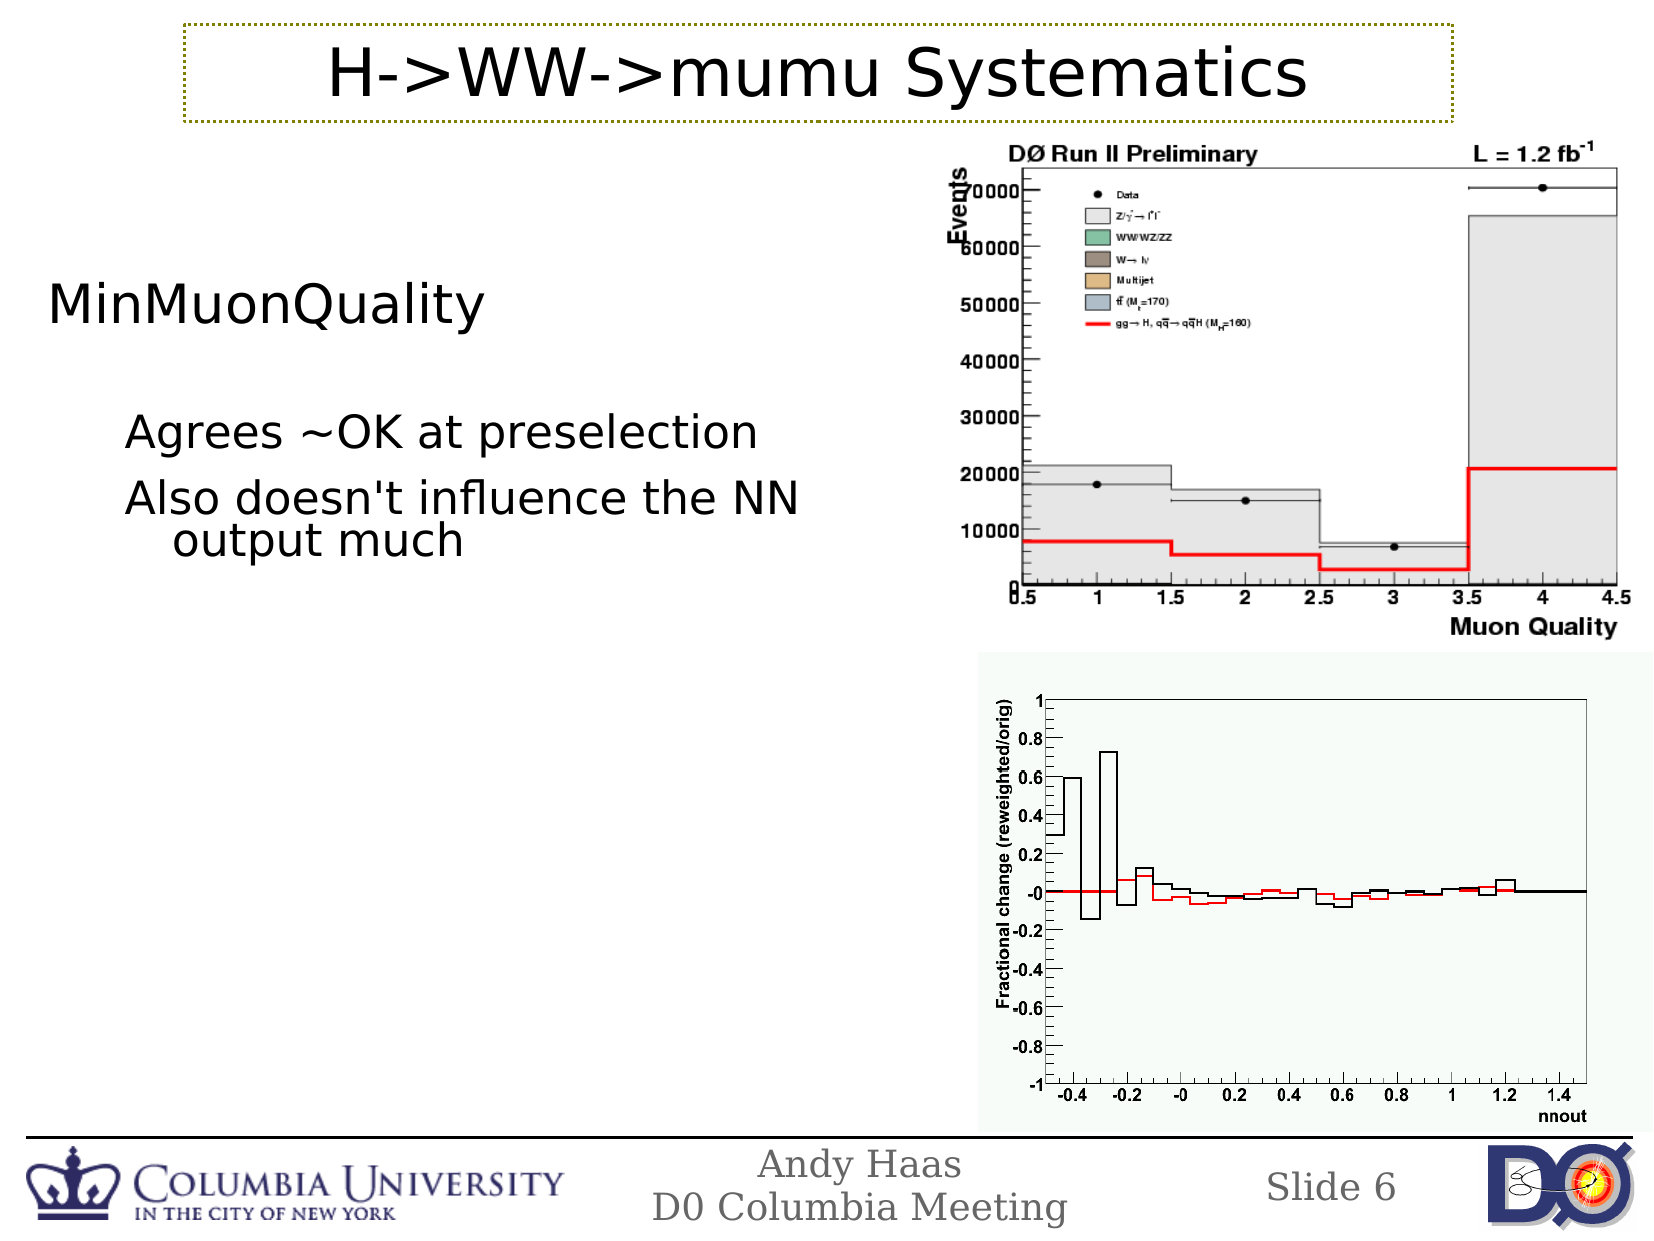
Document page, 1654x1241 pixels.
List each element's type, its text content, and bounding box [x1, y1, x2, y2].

picture [978, 652, 1654, 1132]
picture [1479, 1140, 1639, 1233]
list MinMuonQuality Agrees ~OK at preselection Also doesn't influence the NN output much [30, 140, 914, 1125]
picture [937, 125, 1654, 649]
title H->WW->mumu Systematics [184, 24, 1453, 122]
picture [26, 1146, 565, 1220]
